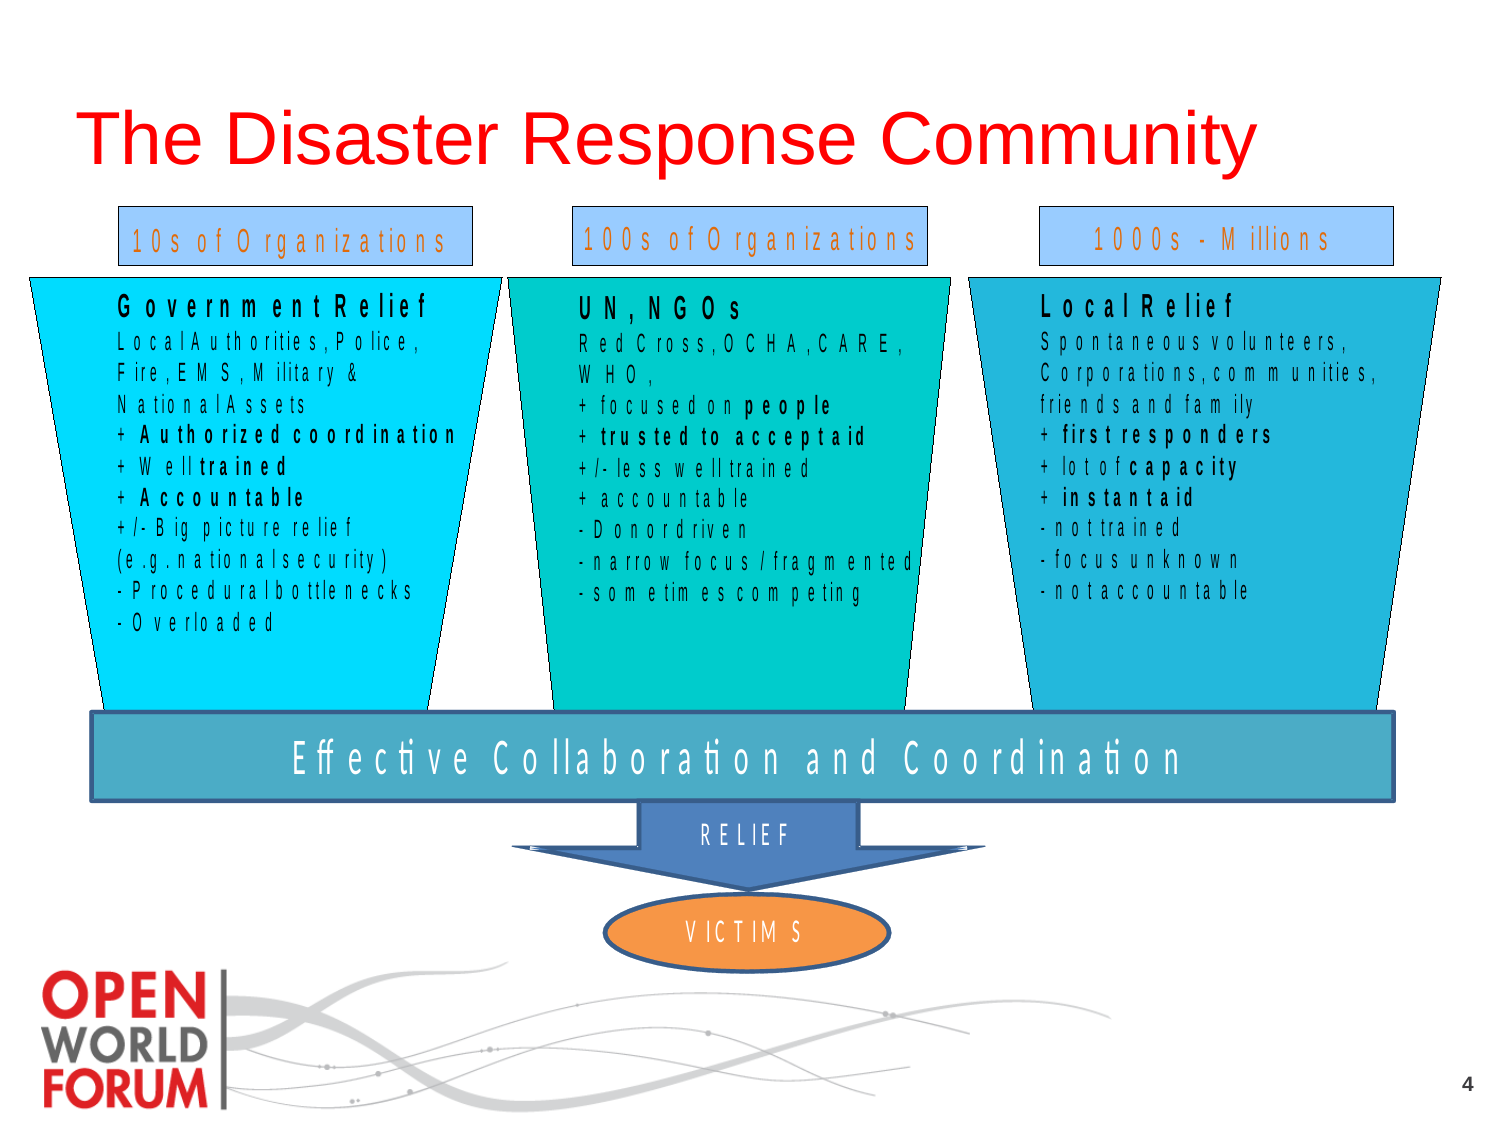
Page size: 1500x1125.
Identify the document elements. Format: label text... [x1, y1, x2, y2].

text_box [1418, 277, 1442, 431]
picture [41, 206, 1418, 1119]
text_box [29, 277, 88, 616]
title The Disaster Response Community [75, 52, 1425, 226]
